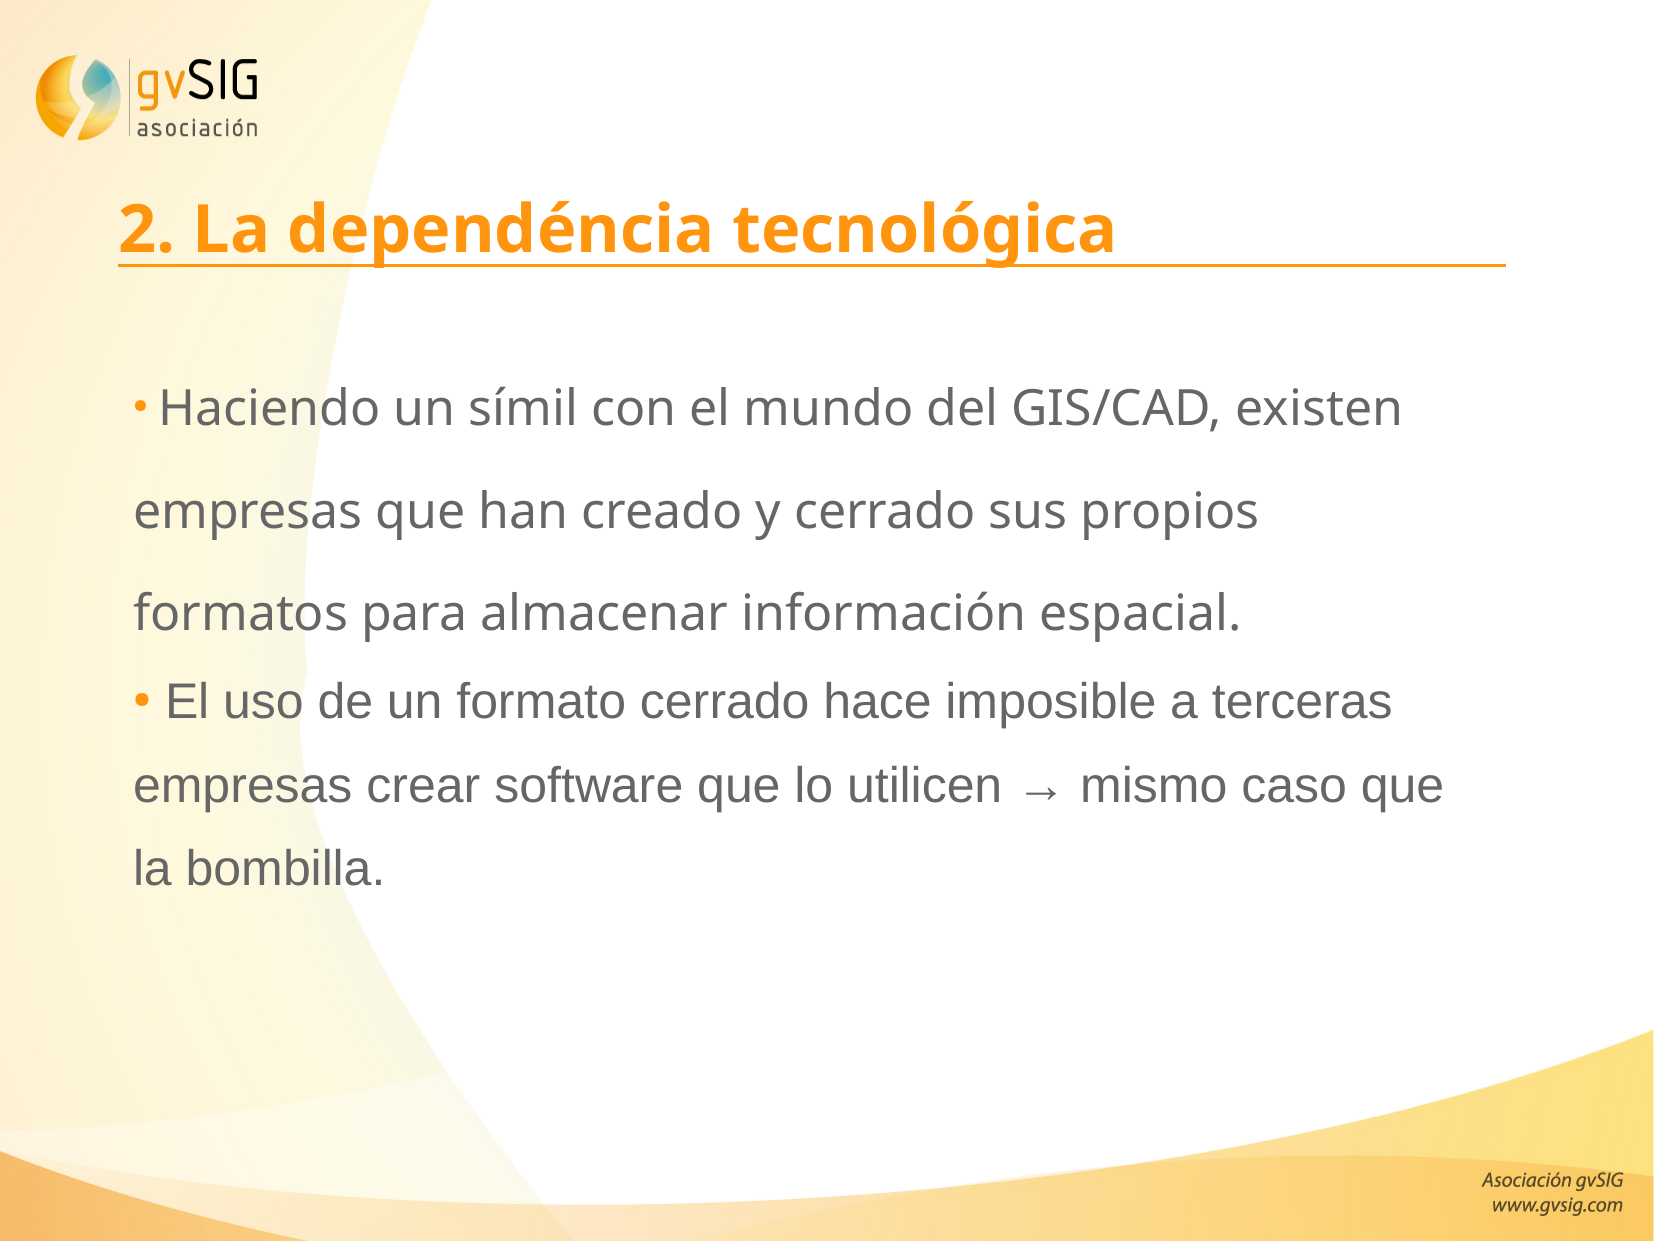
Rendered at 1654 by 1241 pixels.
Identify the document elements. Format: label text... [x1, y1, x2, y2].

picture [0, 0, 1654, 1241]
title 2. La dependéncia tecnológica [118, 177, 1607, 276]
text_box Haciendo un símil con el mundo del GIS/CAD, existen empresas que han creado y cerrado sus propios formatos para almacenar información espacial. El uso de un formato cerrado hace imposible a terceras empresas crear software que lo utilicen → mismo caso que la bombilla. [118, 330, 1477, 917]
